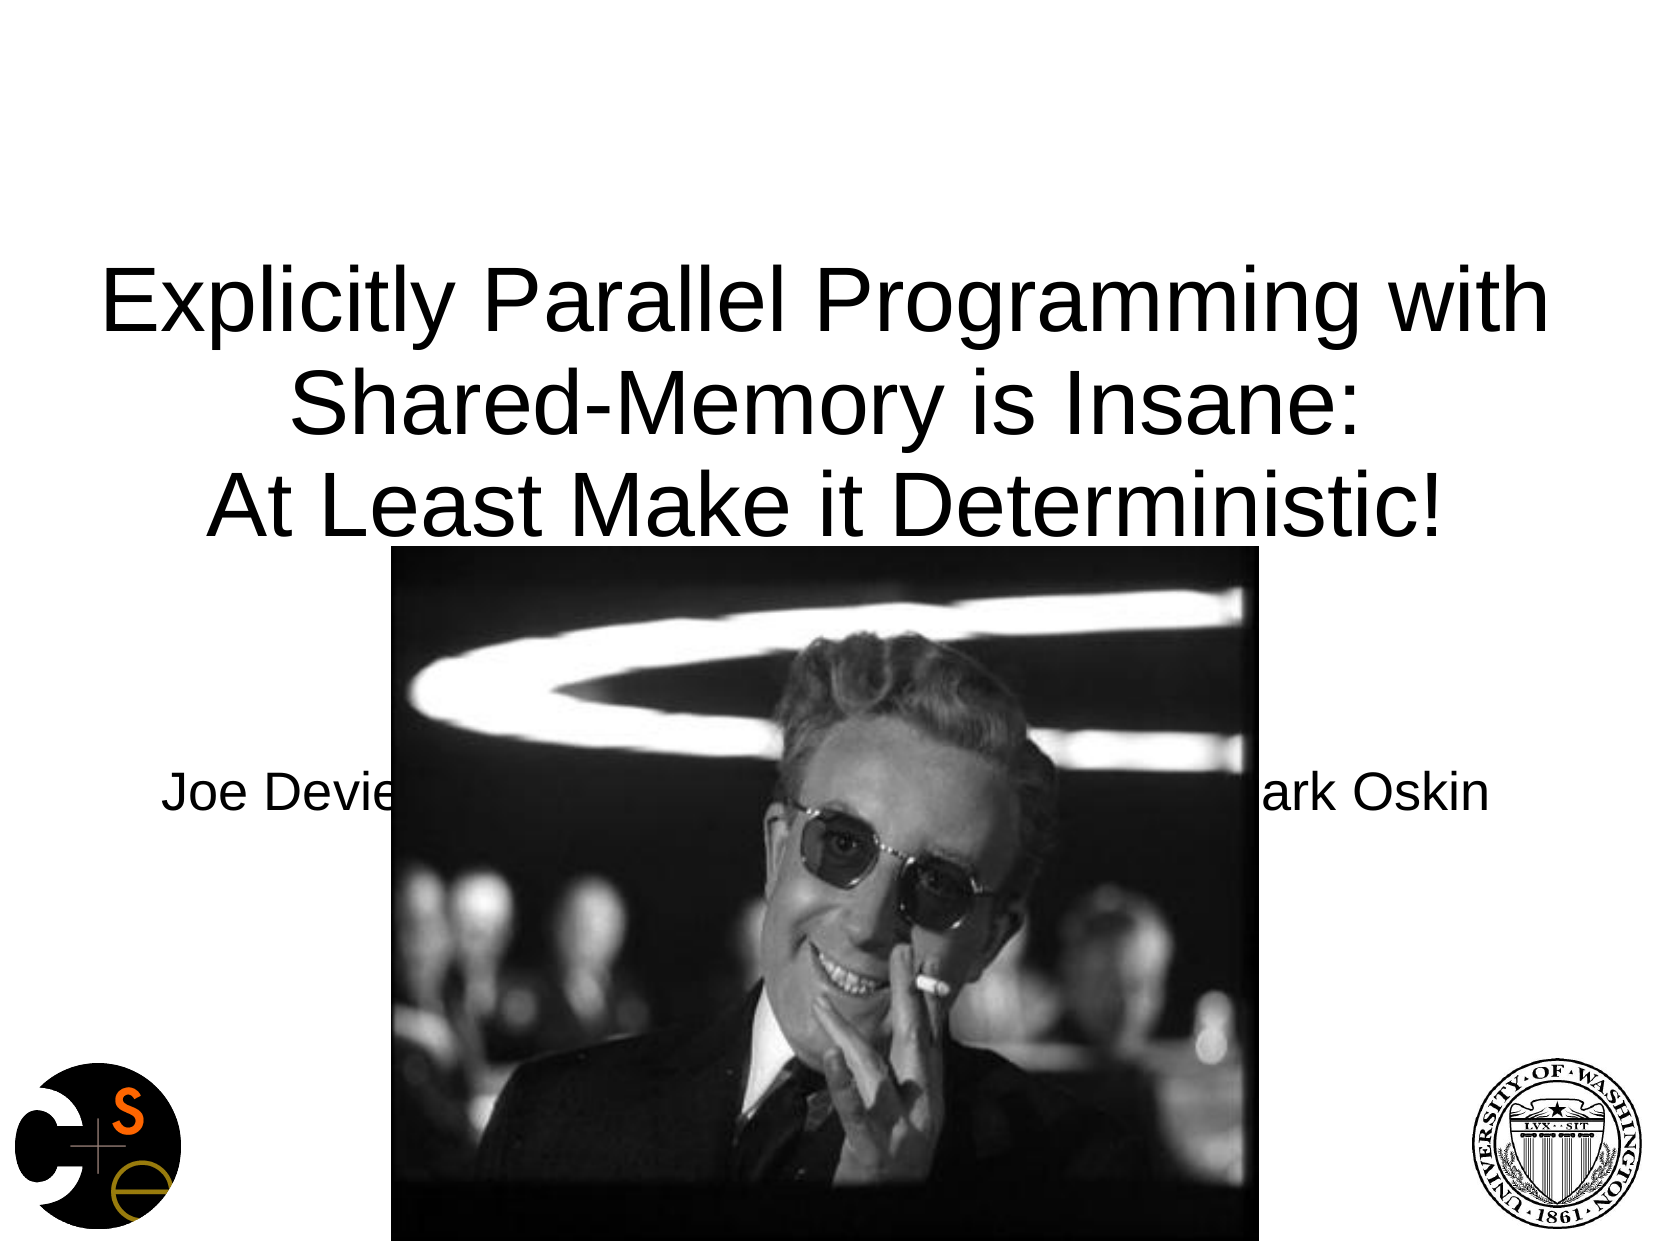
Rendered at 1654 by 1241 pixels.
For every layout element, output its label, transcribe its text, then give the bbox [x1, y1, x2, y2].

picture [15, 1063, 181, 1229]
title Explicitly Parallel Programming with Shared-Memory is Insane: At Least Make it Deterministic! Joe Devietti, Brandon Lucia, Luis Ceze and Mark Oskin University of Washington [82, 208, 1571, 1026]
picture [1472, 1058, 1642, 1229]
picture [391, 546, 1259, 1241]
